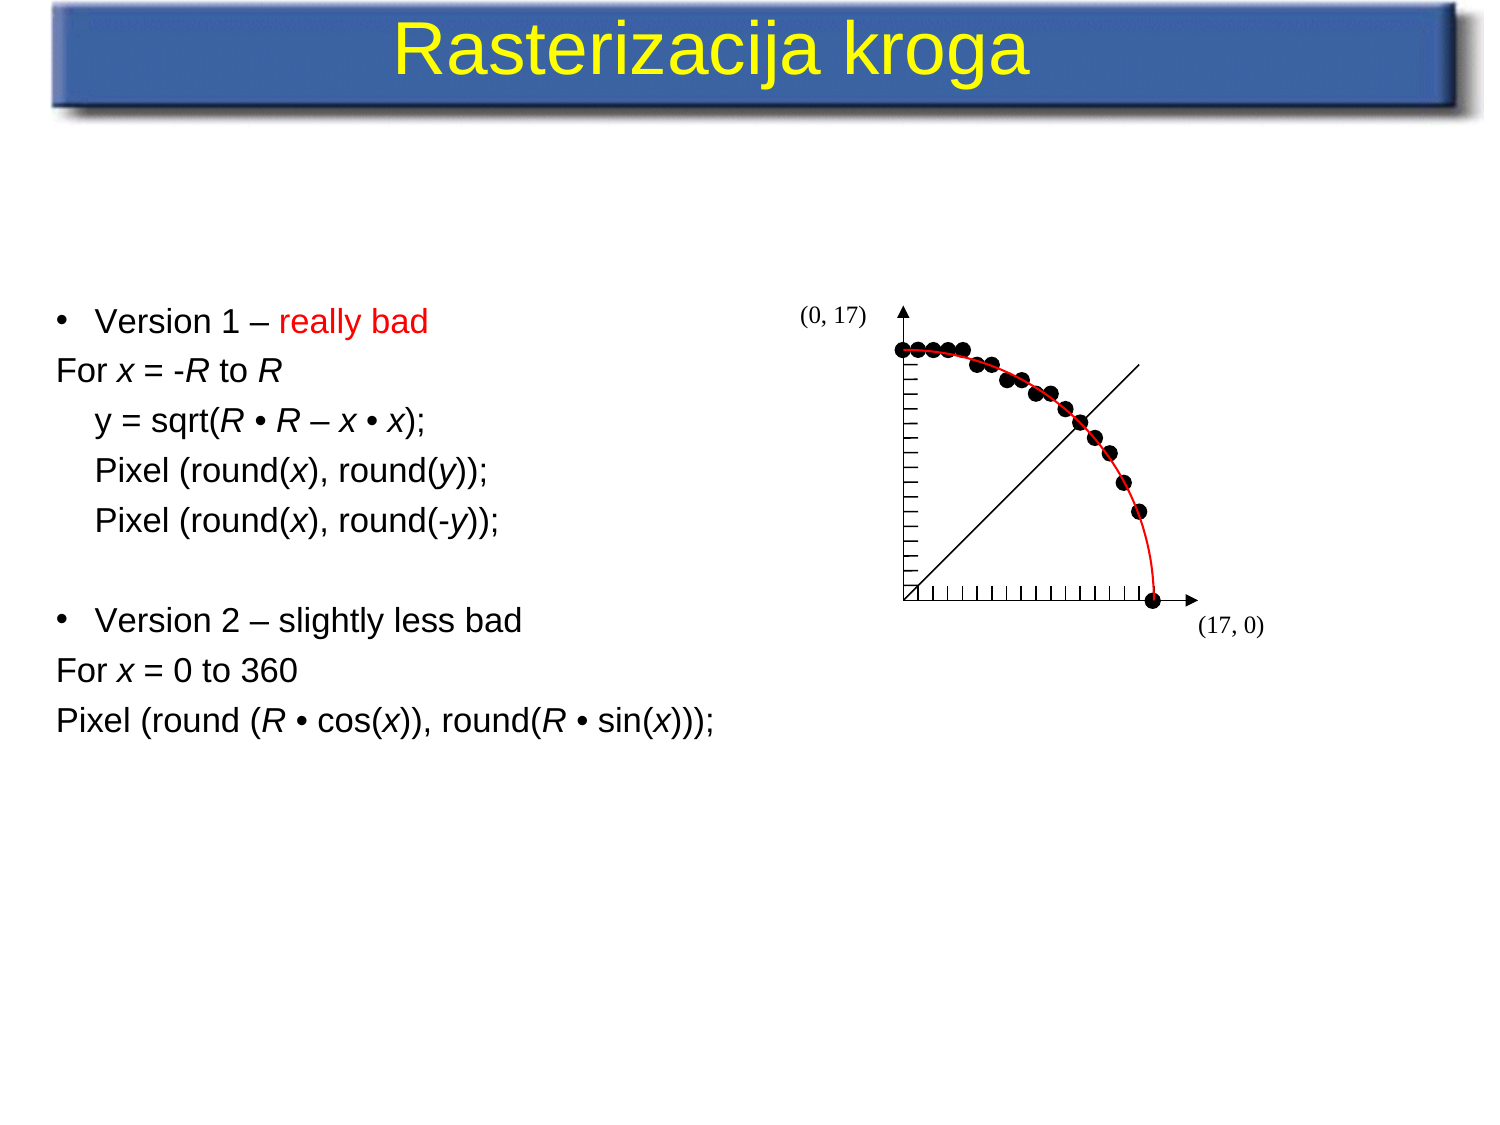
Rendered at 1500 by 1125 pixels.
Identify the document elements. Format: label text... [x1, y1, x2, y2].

text_box [1028, 387, 1052, 402]
text_box [1116, 477, 1126, 491]
picture [50, 0, 1484, 127]
text_box [1076, 415, 1088, 427]
text_box [926, 352, 940, 358]
text_box [911, 342, 971, 356]
text_box [895, 342, 910, 358]
text_box Rasterizacija kroga [377, 0, 1046, 98]
text_box [1058, 406, 1070, 417]
text_box (17, 0) [1183, 600, 1361, 647]
text_box (0, 17) [785, 290, 963, 337]
text_box [974, 357, 984, 361]
text_box [985, 357, 1000, 367]
text_box [942, 354, 953, 358]
text_box [1087, 434, 1097, 446]
text_box [1016, 372, 1030, 381]
text_box [911, 351, 925, 358]
text_box [1044, 386, 1059, 399]
text_box [969, 361, 997, 373]
text_box [1137, 504, 1147, 519]
text_box [1102, 451, 1109, 461]
text_box [1145, 593, 1161, 609]
text_box Version 1 – really bad For x = -R to R y = sqrt(R • R – x • x); Pixel (round(x), round(y)); Pixel (round(x), round(-y)); Version 2 – slightly less bad For x = 0 to 360 Pixel (round (R • cos(x)), round(R • sin(x))); [41, 290, 880, 752]
text_box [1123, 475, 1132, 488]
text_box [1072, 419, 1084, 430]
text_box [1104, 445, 1118, 460]
text_box [1131, 506, 1139, 520]
text_box [999, 373, 1028, 388]
text_box [1061, 401, 1073, 413]
text_box [1091, 430, 1103, 443]
